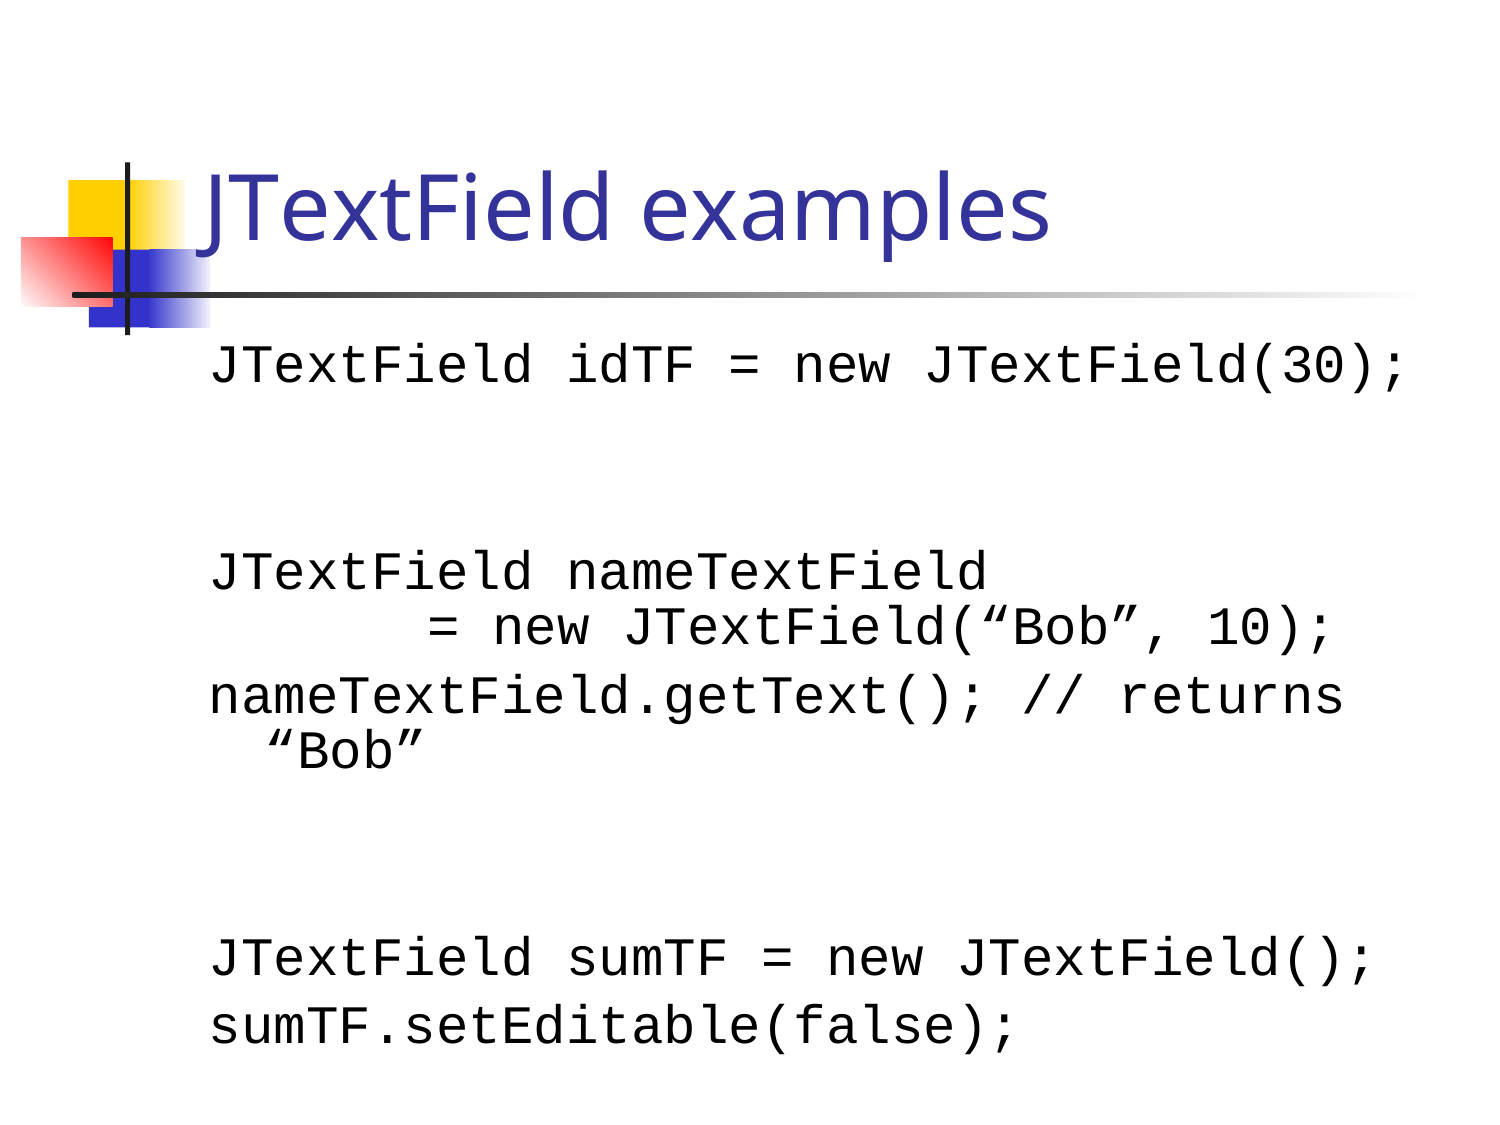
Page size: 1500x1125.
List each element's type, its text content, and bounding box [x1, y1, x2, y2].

title JTextField examples [188, 35, 1468, 276]
list JTextField idTF = new JTextField(30); JTextField nameTextField = new JTextField(“Bob”, 10); nameTextField.getText(); // returns “Bob” JTextField sumTF = new JTextField(); sumTF.setEditable(false); [193, 331, 1469, 1110]
